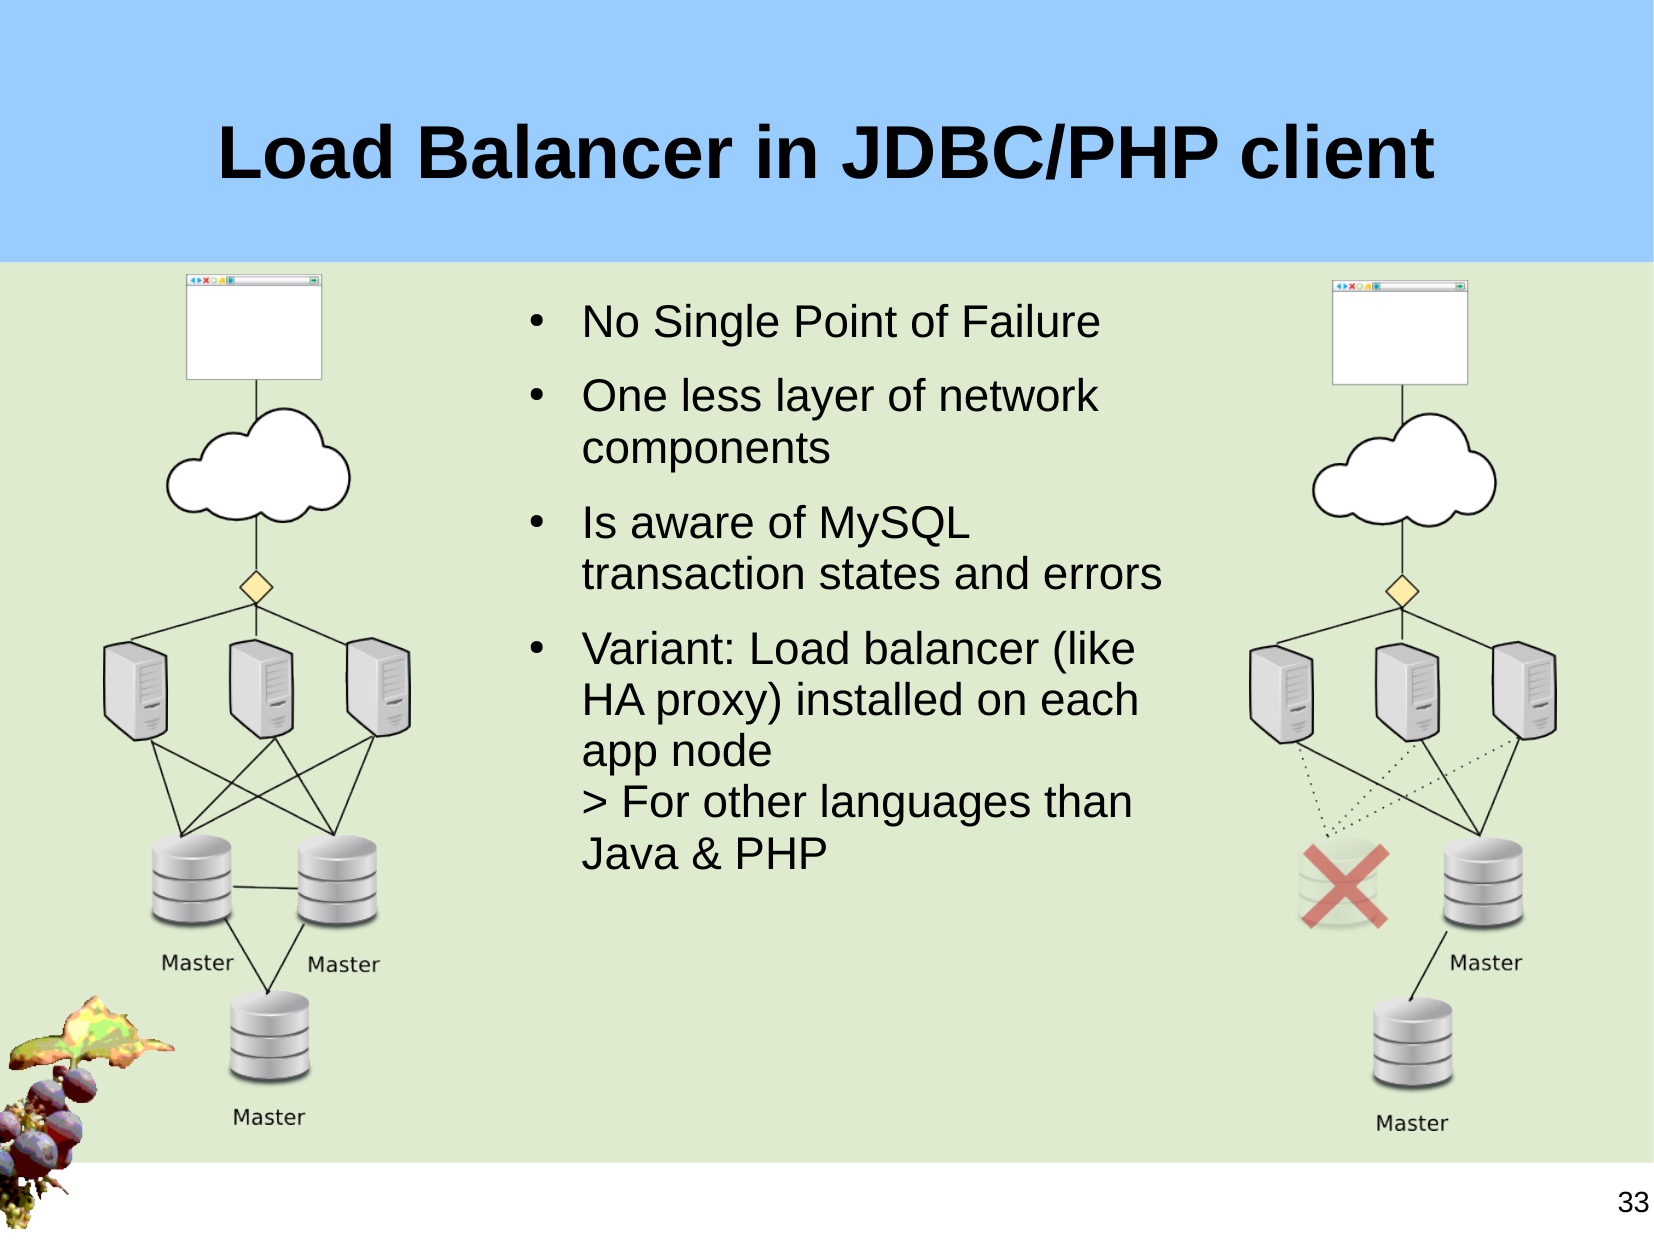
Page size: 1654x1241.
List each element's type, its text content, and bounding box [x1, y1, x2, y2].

picture [1249, 280, 1557, 1131]
list No Single Point of Failure One less layer of network components Is aware of MySQL transaction states and errors Variant: Load balancer (like HA proxy) installed on each app node > For other languages than Java & PHP [439, 295, 1165, 880]
title Load Balancer in JDBC/PHP client [82, 49, 1571, 257]
picture [0, 274, 411, 1229]
